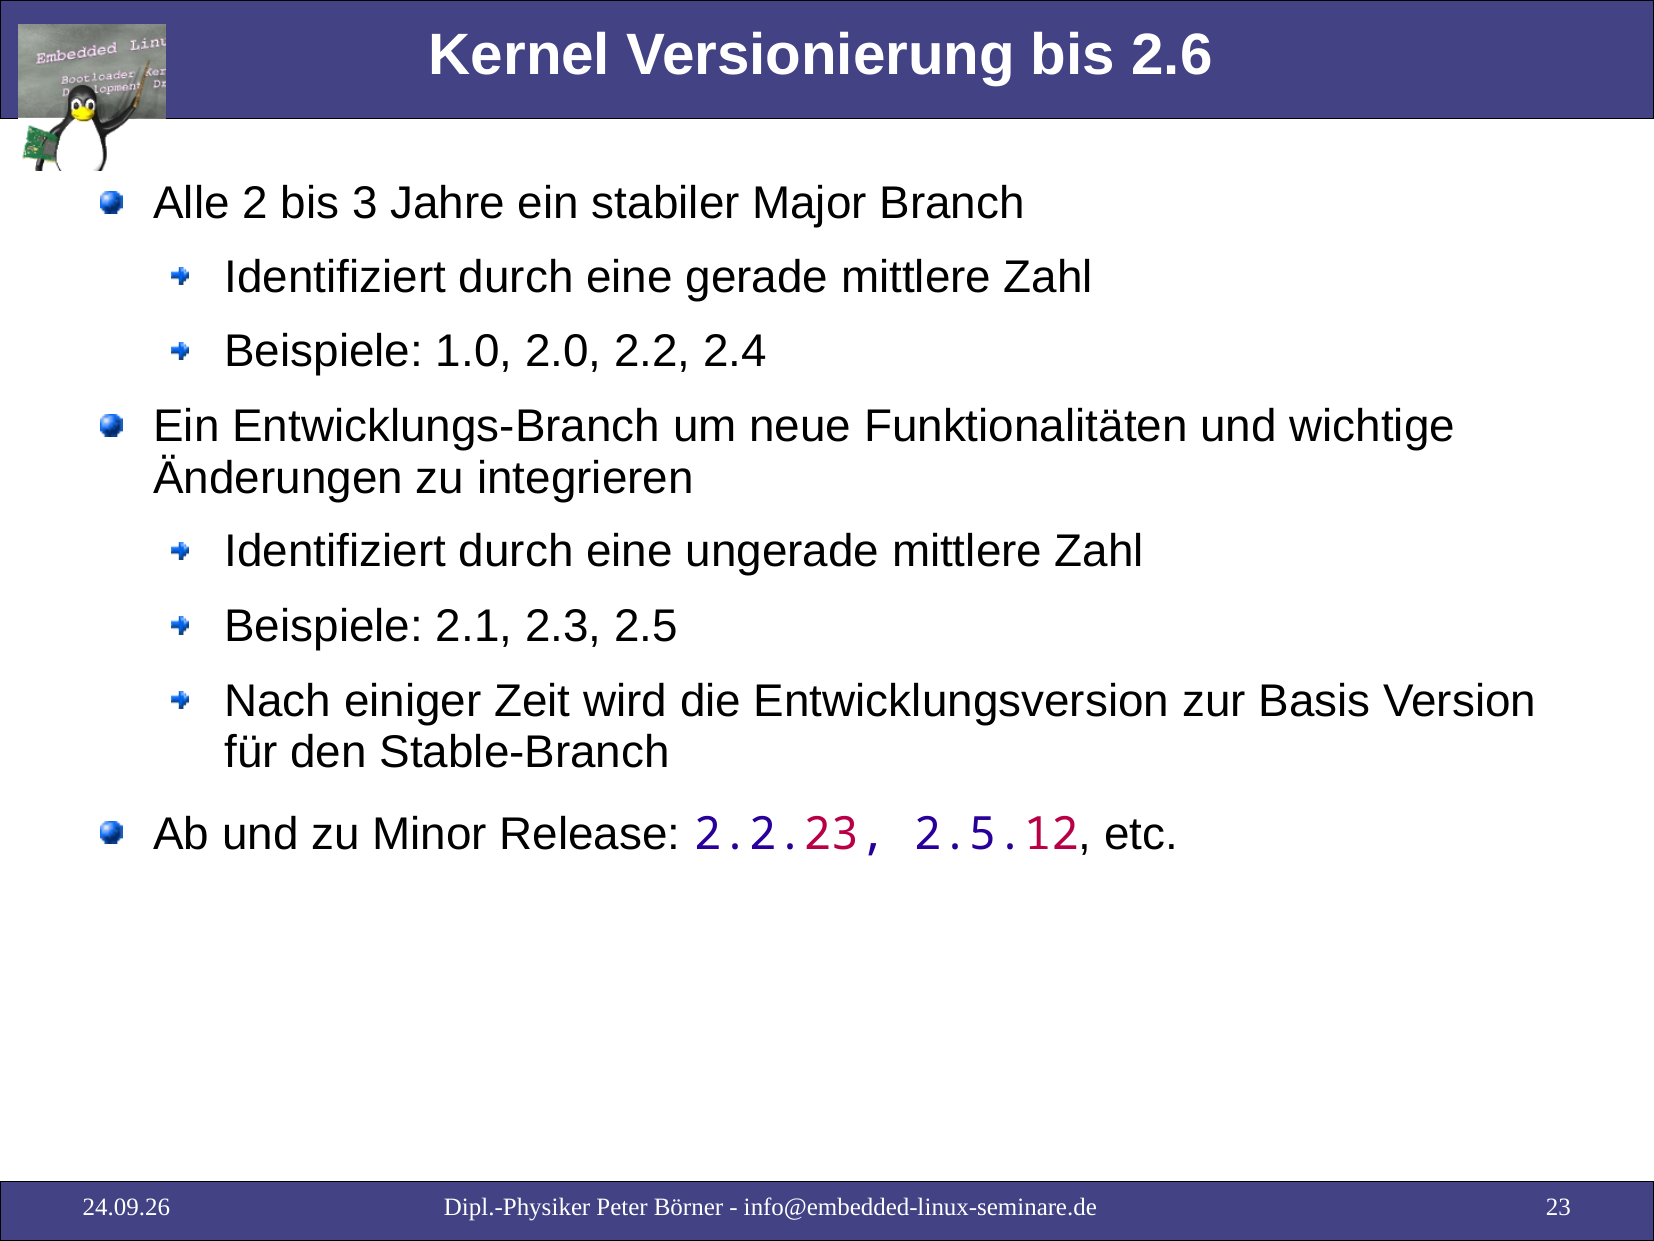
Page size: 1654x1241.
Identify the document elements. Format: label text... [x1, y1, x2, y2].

title Kernel Versionierung bis 2.6 [76, 19, 1565, 89]
picture [18, 24, 166, 171]
list Alle 2 bis 3 Jahre ein stabiler Major Branch Identifiziert durch eine gerade mittlere Zahl Beispiele: 1.0, 2.0, 2.2, 2.4 Ein Entwicklungs-Branch um neue Funktionalitäten und wichtige Änderungen zu integrieren Identifiziert durch eine ungerade mittlere Zahl Beispiele: 2.1, 2.3, 2.5 Nach einiger Zeit wird die Entwicklungsversion zur Basis Version für den Stable-Branch Ab und zu Minor Release: 2.2.23, 2.5.12, etc. [82, 177, 1571, 1149]
